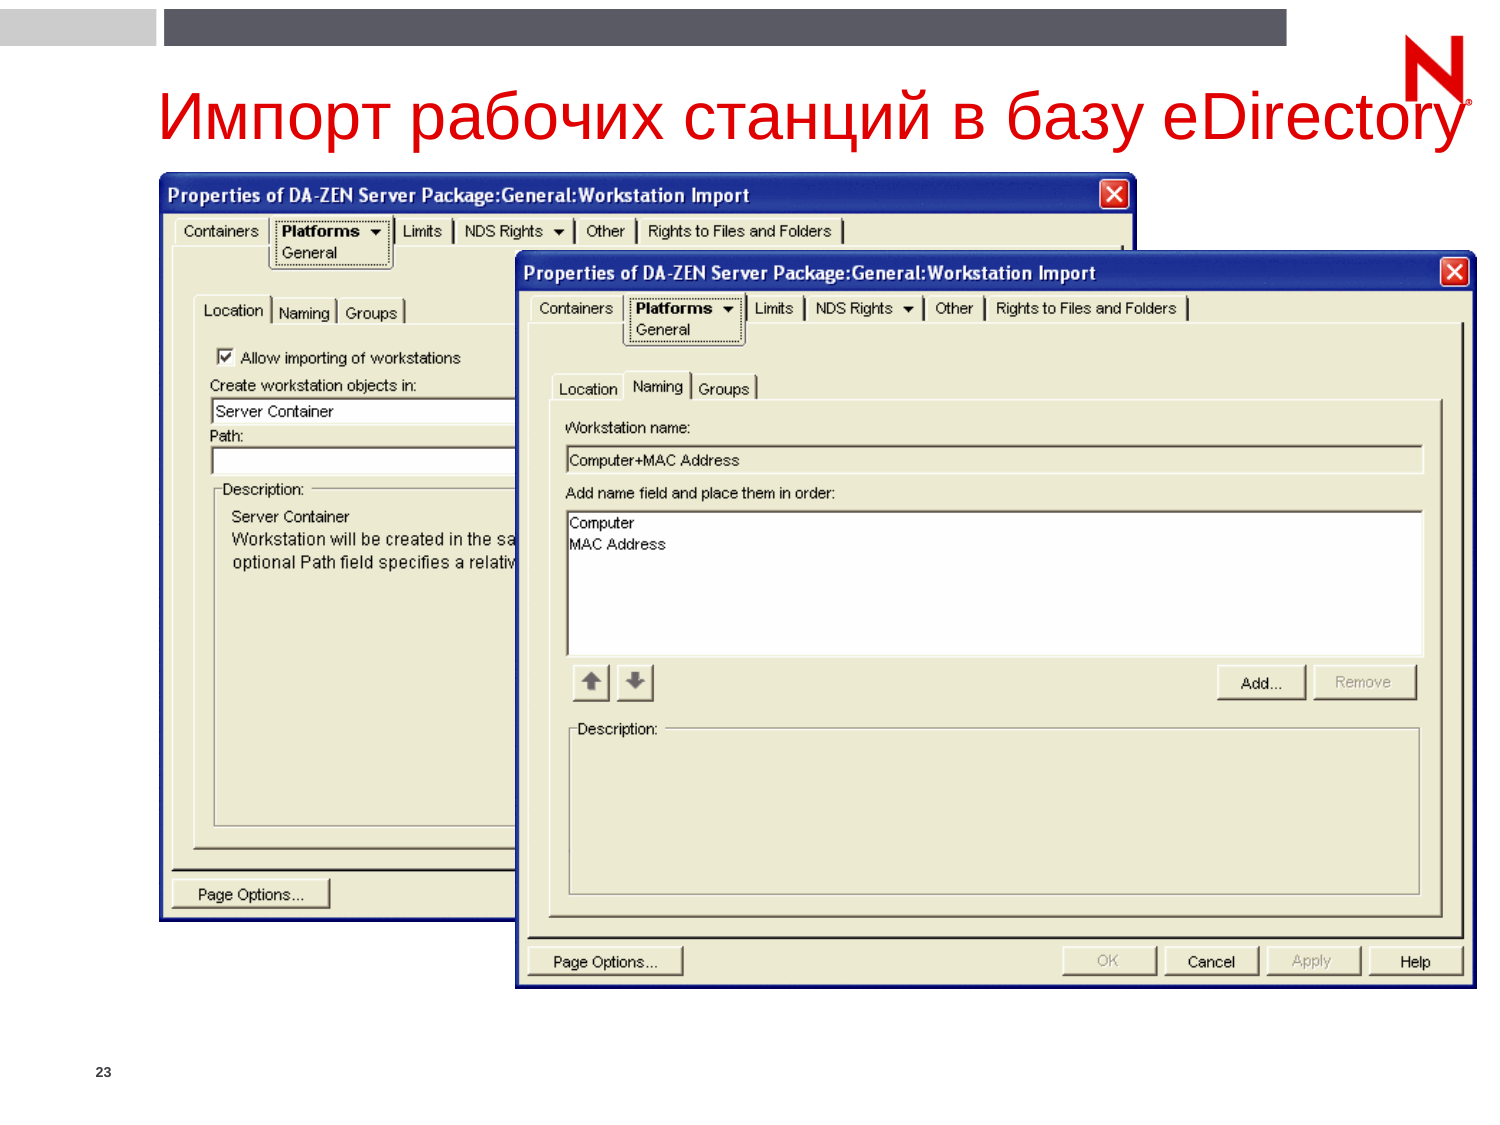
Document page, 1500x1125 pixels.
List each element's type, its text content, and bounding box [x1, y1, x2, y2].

text_box Для автоматического импорта необходима запись в DNS типа- a zenwsimport a <IP службы импорта> [1137, 230, 1479, 532]
picture [1403, 32, 1473, 71]
picture [159, 172, 1477, 989]
text_box Импорт рабочих станций в базу eDirectory [142, 71, 1500, 171]
